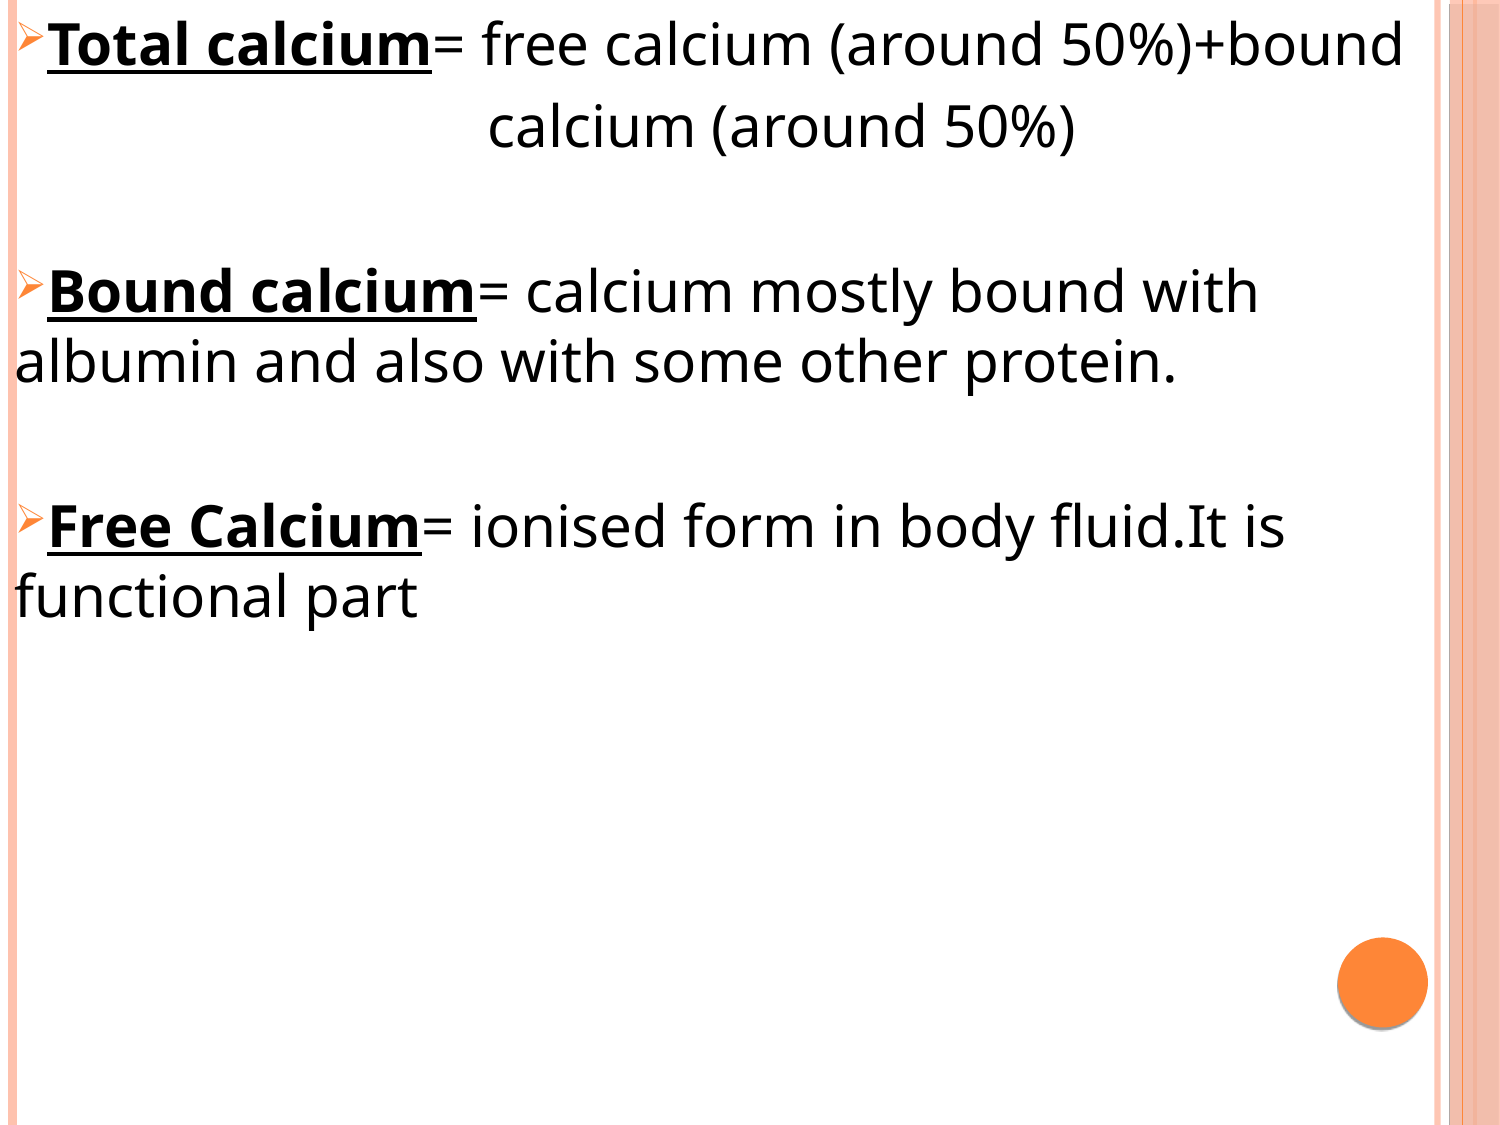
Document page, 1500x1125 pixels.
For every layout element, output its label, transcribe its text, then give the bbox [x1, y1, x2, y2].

list Total calcium= free calcium (around 50%)+bound calcium (around 50%) Bound calcium= calcium mostly bound with albumin and also with some other protein. Free Calcium= ionised form in body fluid.It is functional part [0, 0, 1500, 1125]
